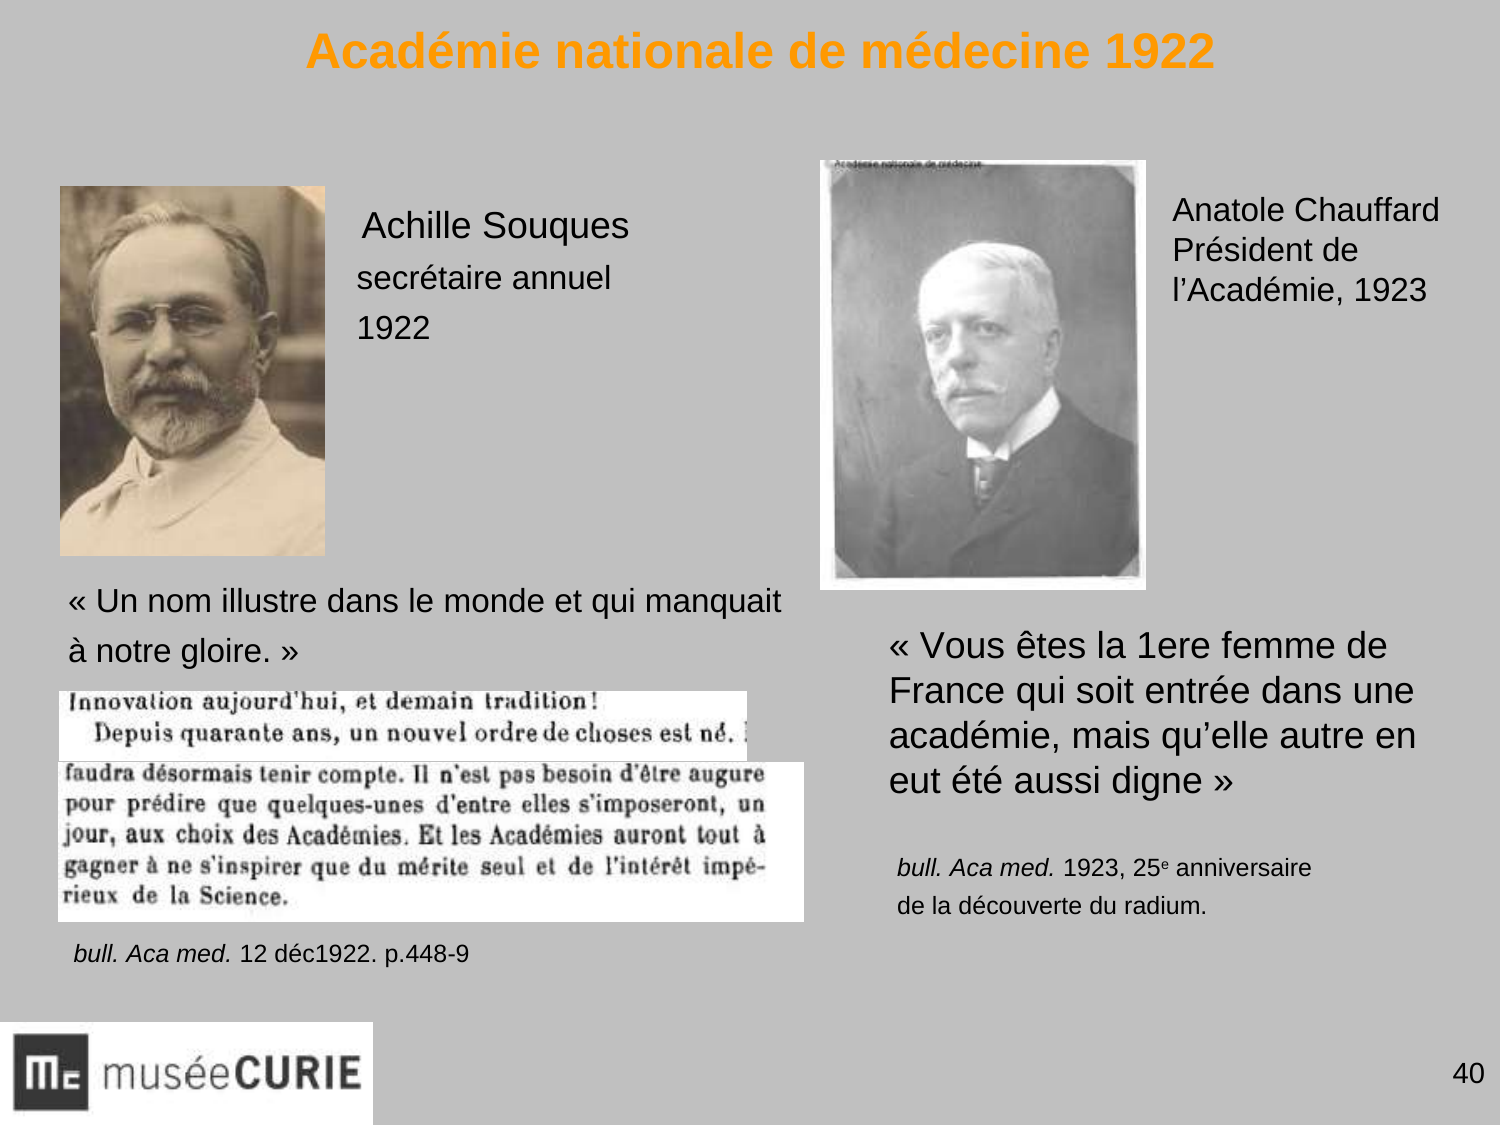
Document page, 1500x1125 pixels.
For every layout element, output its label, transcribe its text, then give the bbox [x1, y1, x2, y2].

picture [820, 160, 1146, 590]
text_box « Un nom illustre dans le monde et qui manquait à notre gloire. » [53, 561, 804, 677]
text_box Académie nationale de médecine 1922 [60, 11, 1461, 87]
text_box Achille Souques secrétaire annuel 1922 [341, 182, 650, 404]
picture [60, 186, 325, 557]
picture [0, 1022, 373, 1125]
text_box <numéro> [1387, 1046, 1500, 1125]
picture [59, 691, 747, 761]
text_box bull. Aca med. 12 déc1922. p.448-9 [58, 922, 486, 976]
picture [58, 762, 804, 922]
text_box « Vous êtes la 1ere femme de France qui soit entrée dans une académie, mais qu’elle autre en eut été aussi digne » [873, 613, 1474, 854]
text_box Anatole Chauffard Président de l’Académie, 1923 [1157, 180, 1461, 356]
text_box bull. Aca med. 1923, 25e anniversaire de la découverte du radium. [882, 836, 1335, 927]
